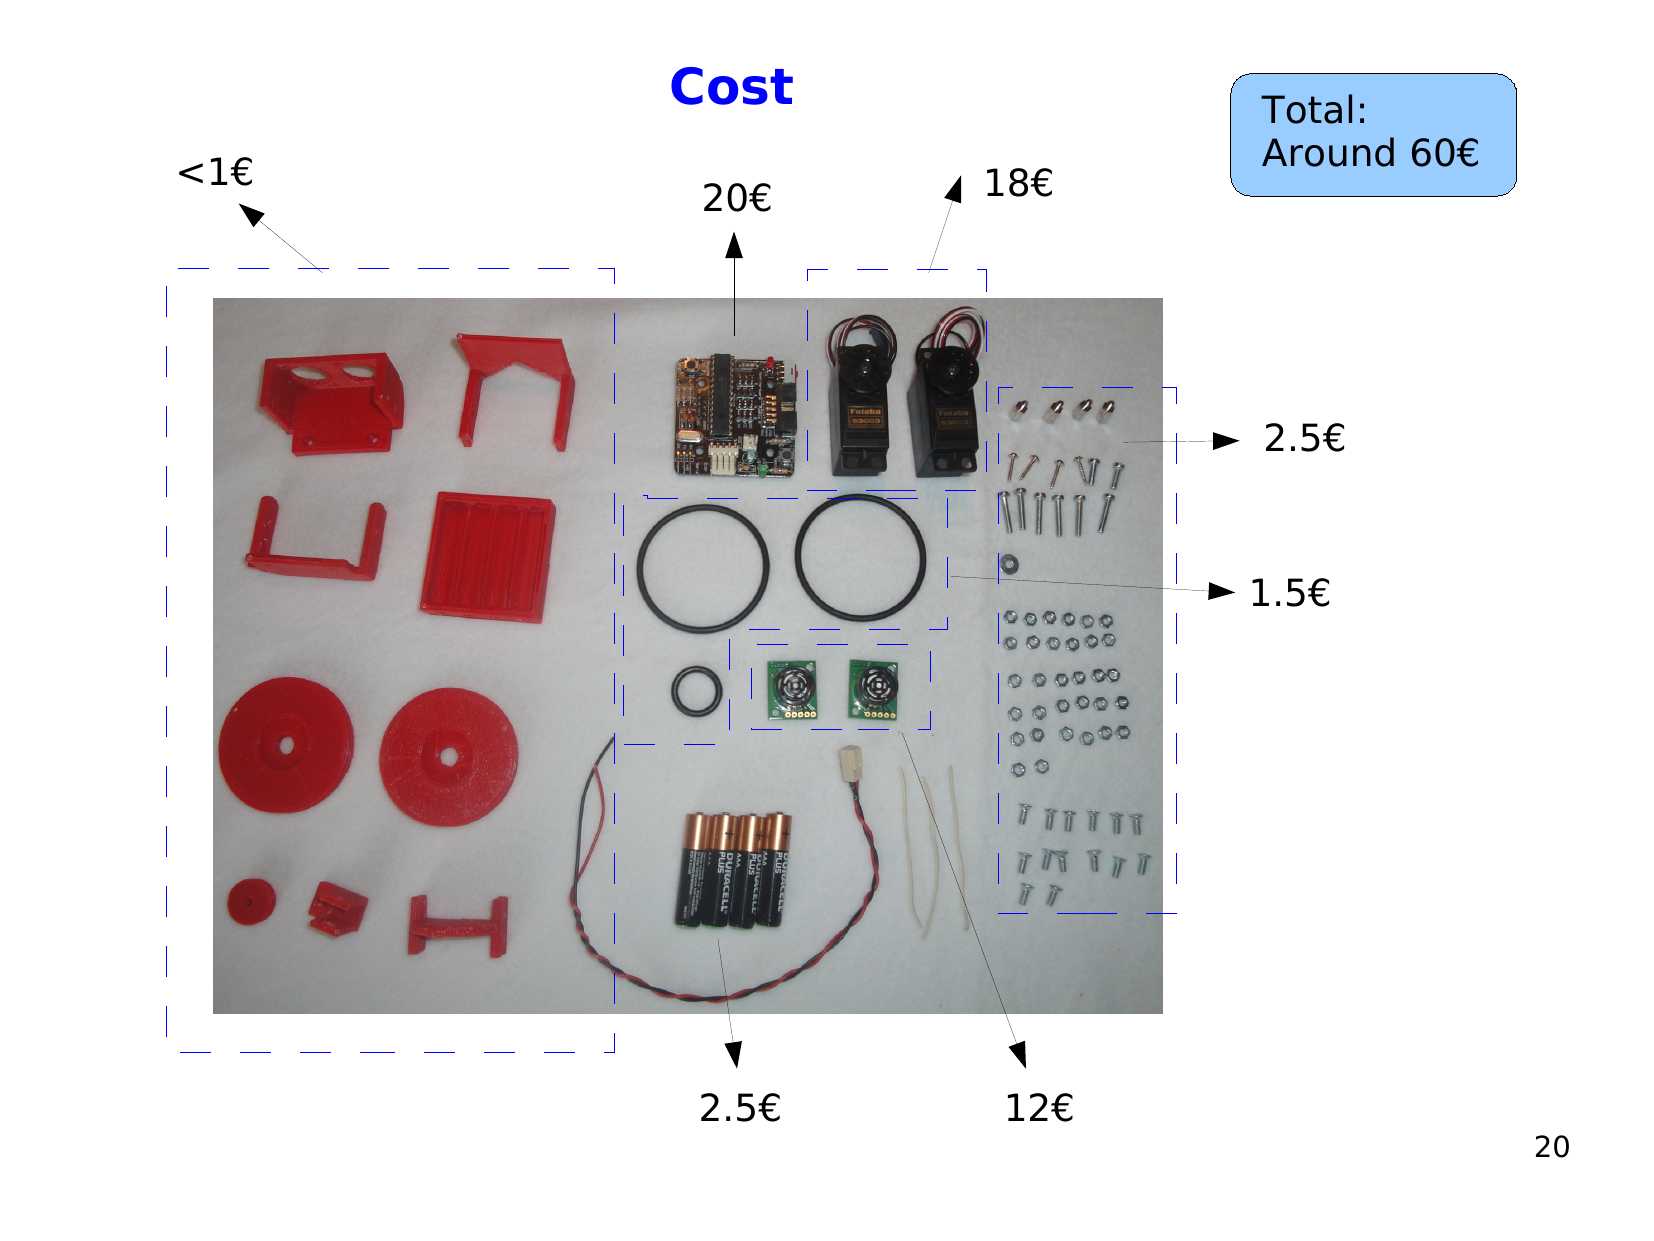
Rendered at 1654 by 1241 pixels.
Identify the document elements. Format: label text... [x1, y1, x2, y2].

text_box <1€ [160, 142, 270, 202]
text_box 12€ [989, 1078, 1090, 1138]
text_box 2.5€ [683, 1078, 797, 1138]
text_box [1230, 73, 1517, 197]
text_box Total: Around 60€ [1247, 81, 1496, 183]
picture [213, 298, 1163, 1014]
text_box 1.5€ [1233, 564, 1347, 623]
text_box 20€ [686, 169, 788, 261]
text_box 18€ [968, 154, 1070, 214]
text_box Cost [655, 50, 1257, 125]
text_box 2.5€ [1248, 409, 1362, 469]
